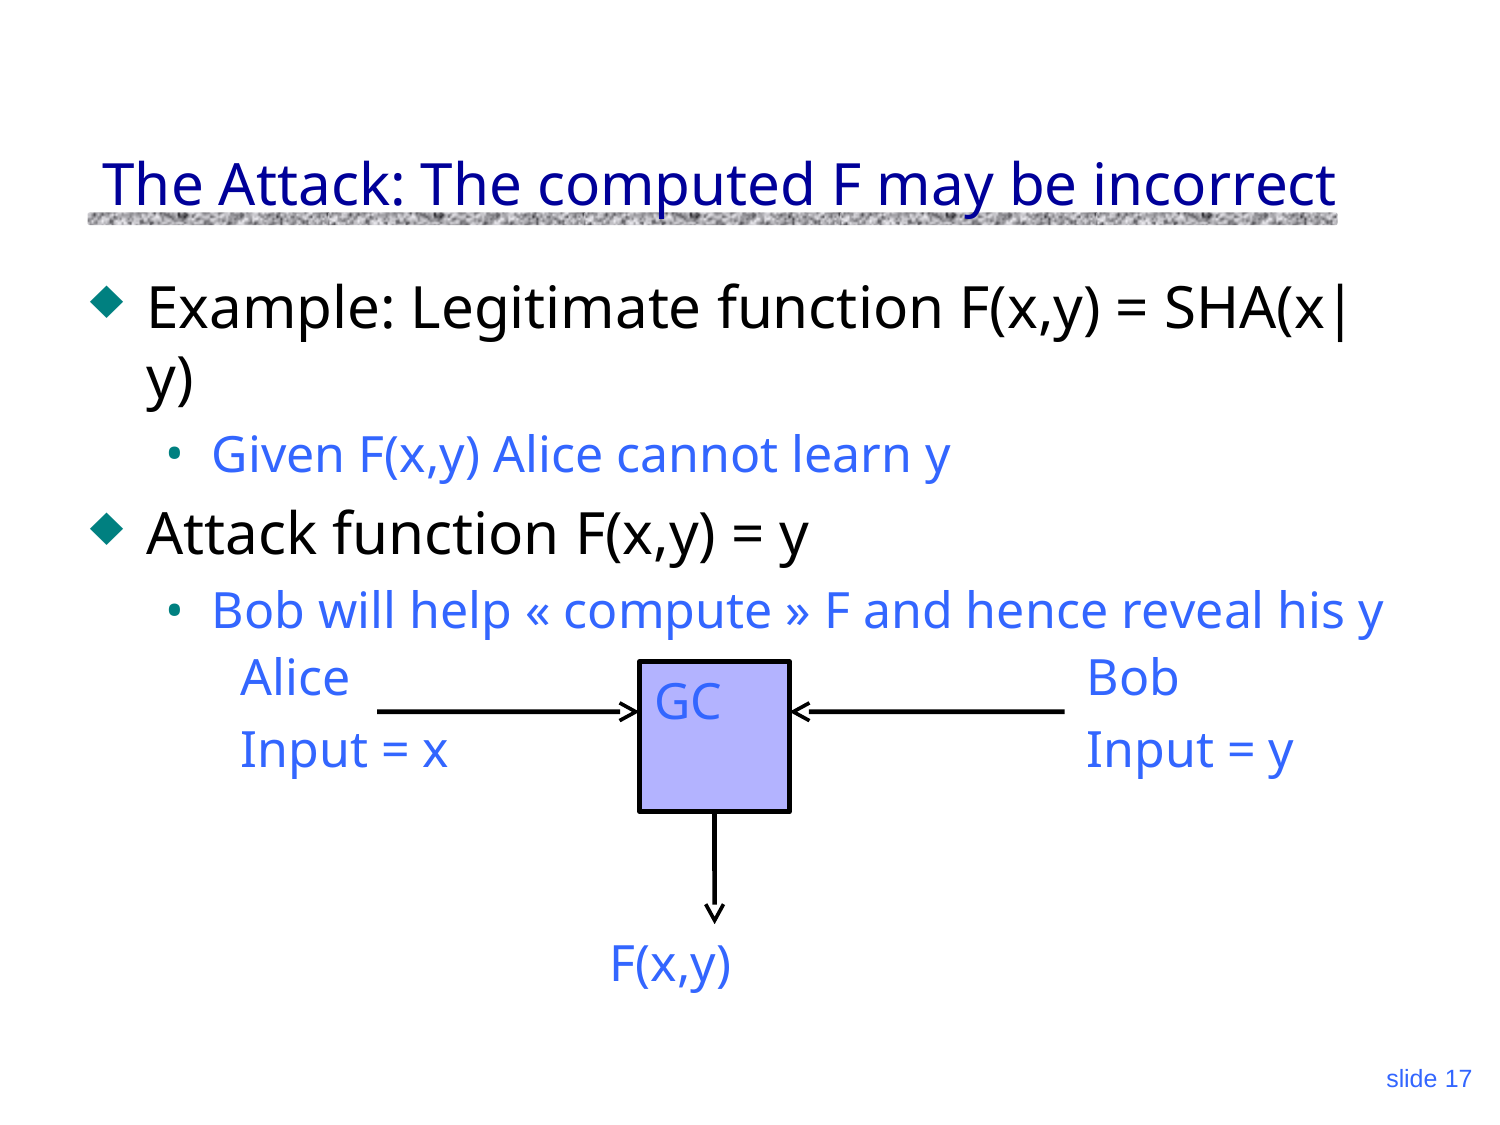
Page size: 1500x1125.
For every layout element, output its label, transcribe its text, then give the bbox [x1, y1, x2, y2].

text_box Bob Input = y [1071, 637, 1310, 786]
text_box Alice Input = x [225, 637, 465, 786]
text_box GC [639, 661, 790, 812]
text_box F(x,y) [595, 924, 984, 1000]
text_box slide <number> [1174, 1025, 1488, 1101]
list Example: Legitimate function F(x,y) = SHA(x|y) Given F(x,y) Alice cannot learn y Attack function F(x,y) = y Bob will help « compute » F and hence reveal his y [74, 262, 1417, 994]
title The Attack: The computed F may be incorrect [87, 69, 1363, 225]
